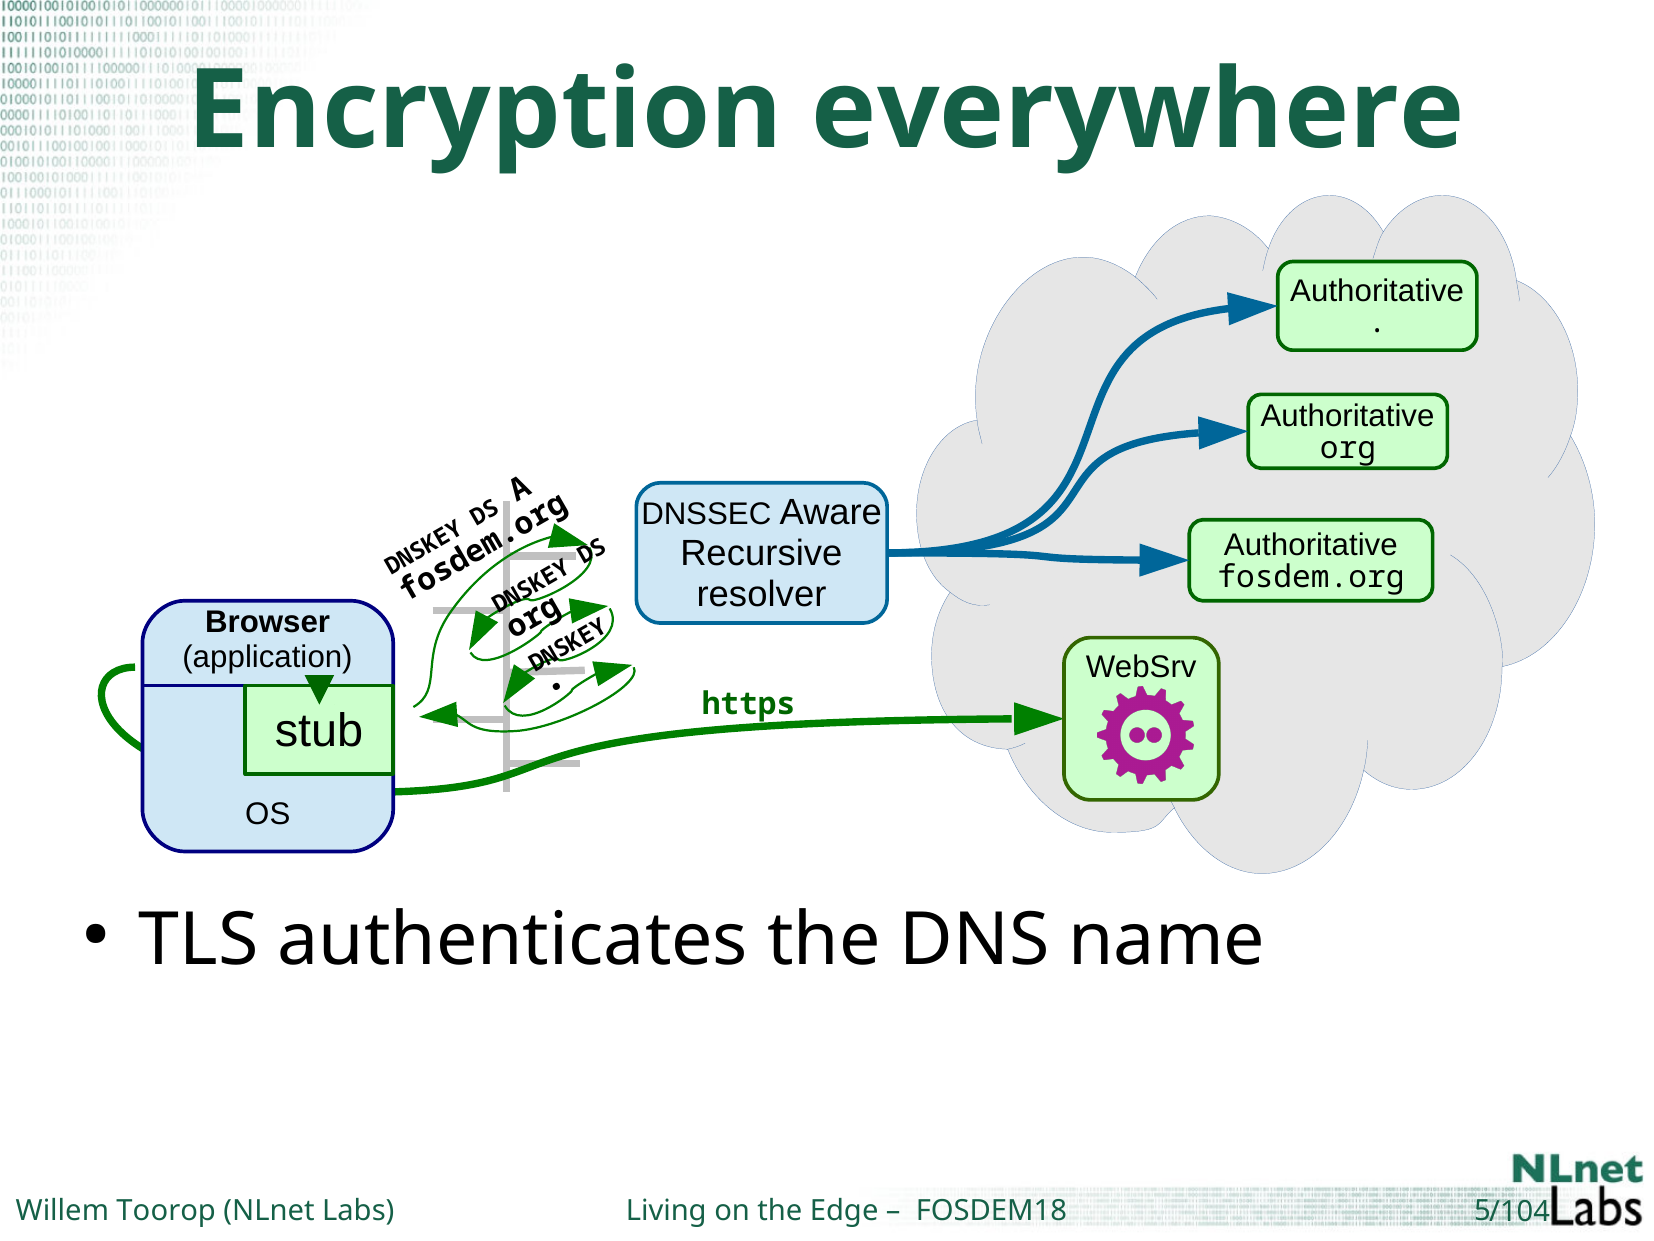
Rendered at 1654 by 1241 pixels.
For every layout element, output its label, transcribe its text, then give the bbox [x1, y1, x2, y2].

picture [974, 1201, 986, 1218]
picture [935, 1201, 948, 1218]
list TLS authenticates the DNS name [82, 885, 1571, 1199]
picture [1055, 1201, 1062, 1208]
picture [1014, 1199, 1027, 1216]
picture [854, 1143, 1644, 1239]
title Encryption everywhere [82, 34, 1571, 175]
picture [1054, 1210, 1063, 1218]
picture [0, 0, 1595, 874]
